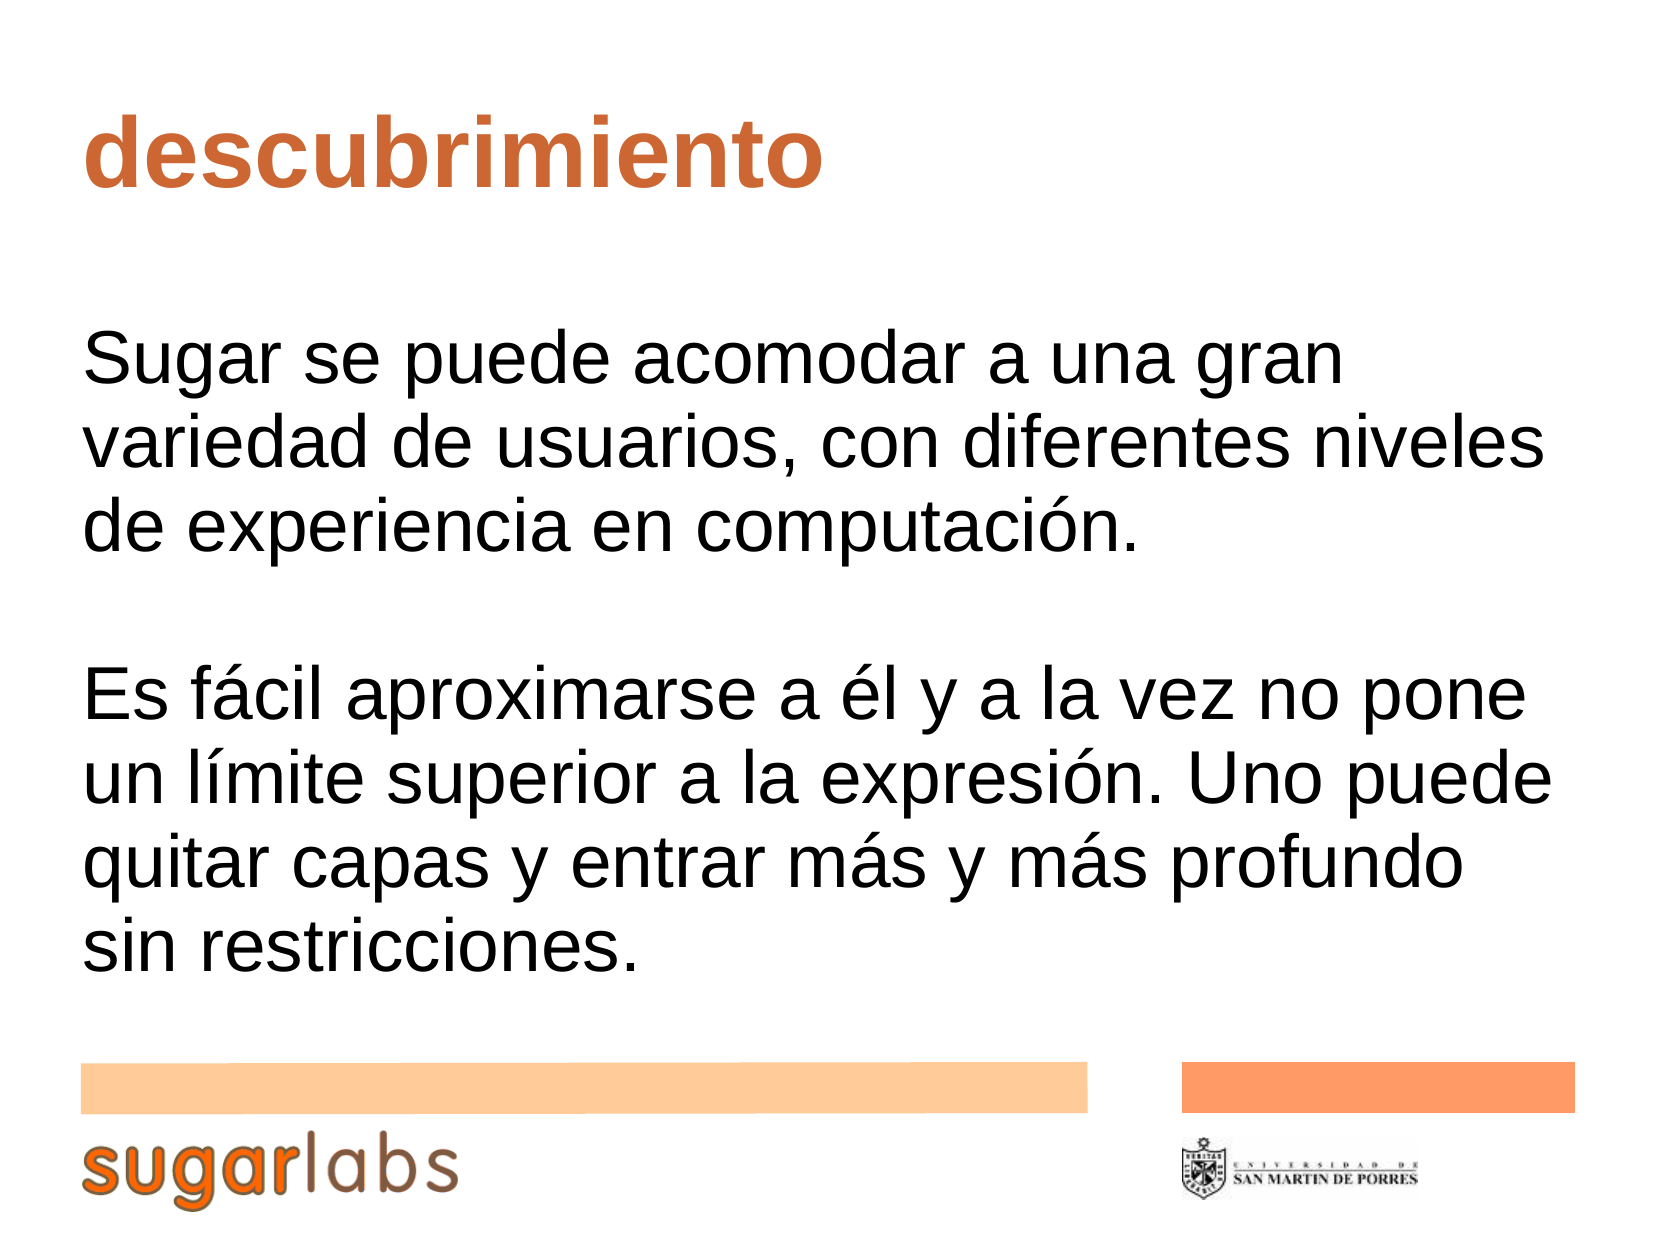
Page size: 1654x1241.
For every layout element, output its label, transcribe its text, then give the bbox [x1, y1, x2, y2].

subtitle Sugar se puede acomodar a una gran variedad de usuarios, con diferentes niveles de experiencia en computación. Es fácil aproximarse a él y a la vez no pone un límite superior a la expresión. Uno puede quitar capas y entrar más y más profundo sin restricciones. [82, 279, 1571, 1024]
picture [1182, 1137, 1418, 1200]
picture [82, 1130, 458, 1212]
title descubrimiento [82, 56, 1571, 250]
